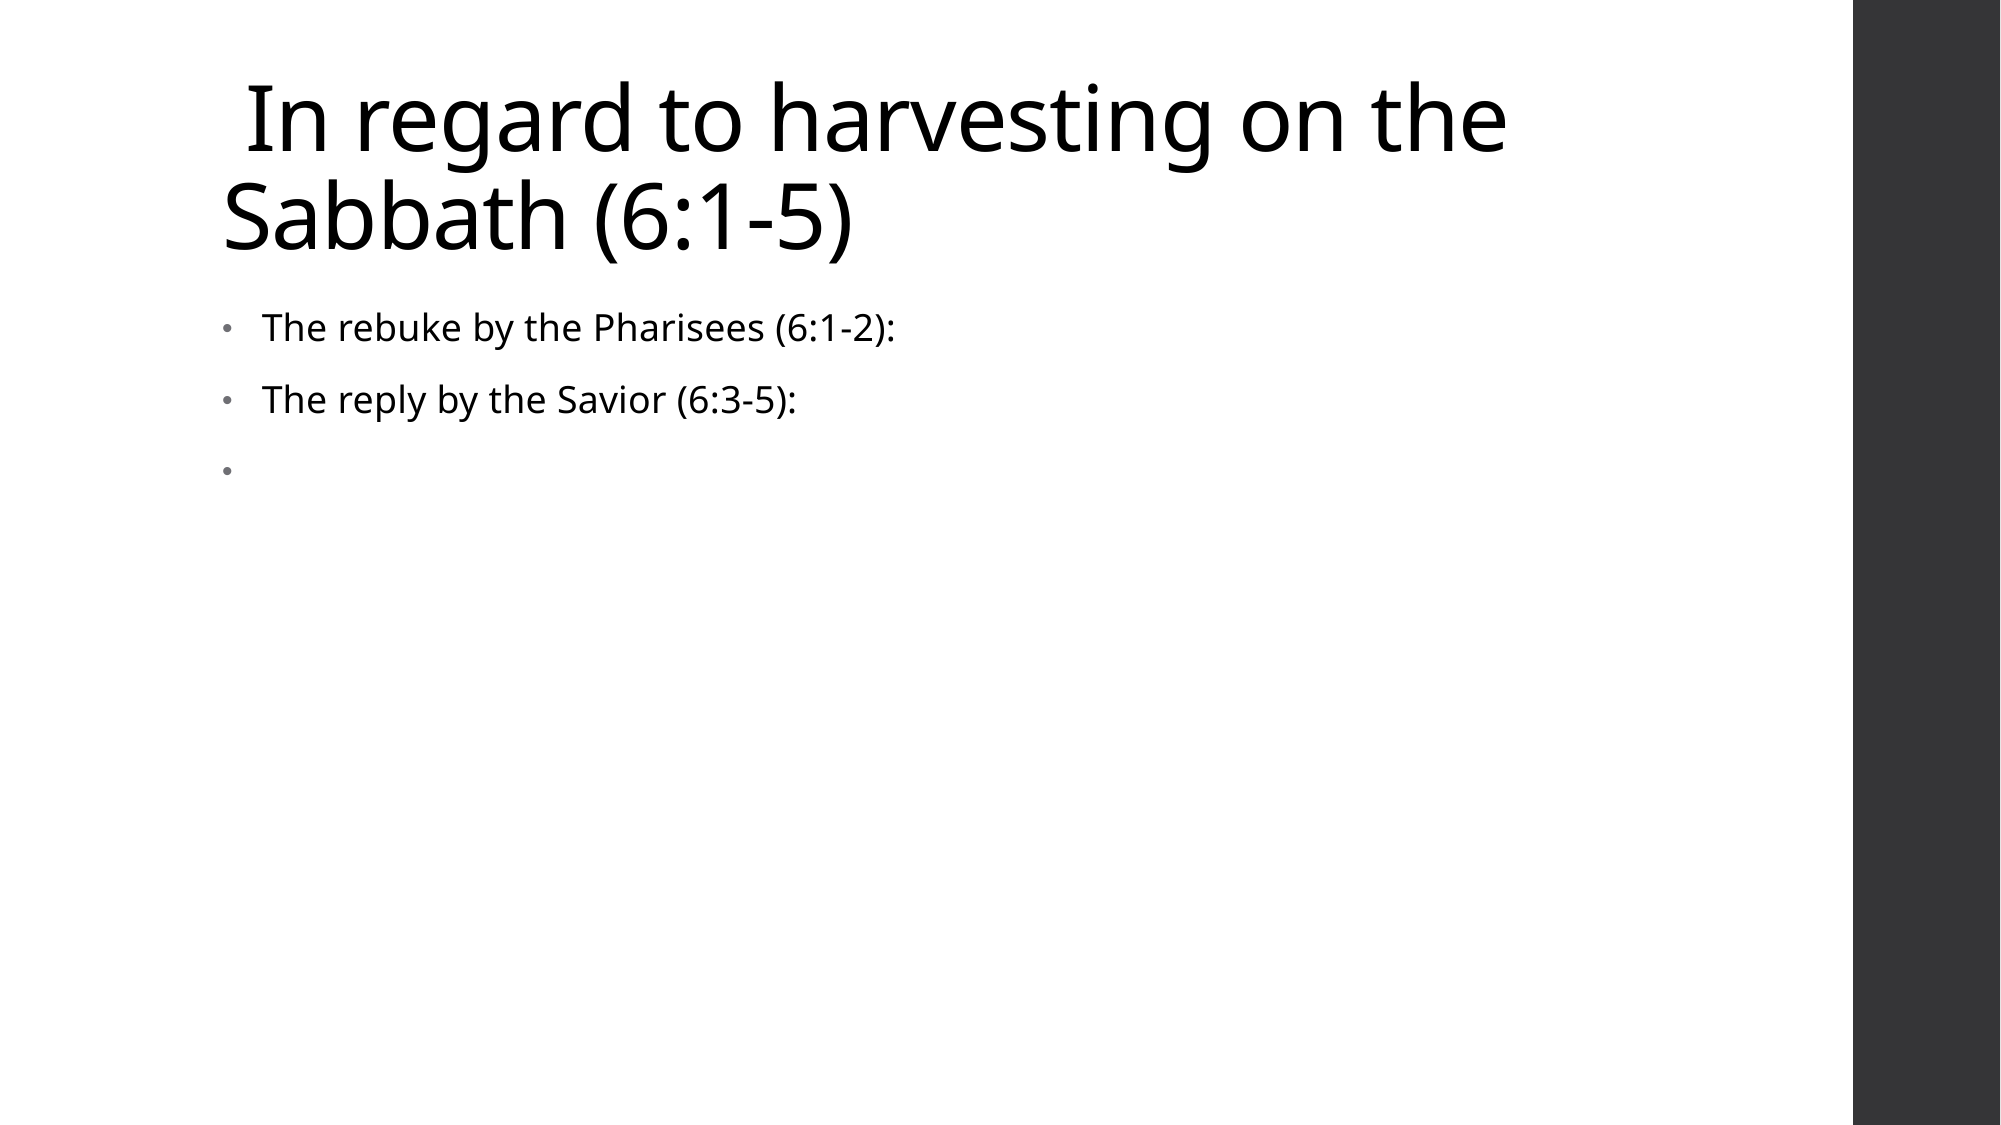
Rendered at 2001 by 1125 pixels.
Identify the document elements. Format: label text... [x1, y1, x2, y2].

list The rebuke by the Pharisees (6:1-2): The reply by the Savior (6:3-5): [206, 299, 1617, 1014]
title In regard to harvesting on the Sabbath (6:1-5) [206, 60, 1797, 278]
